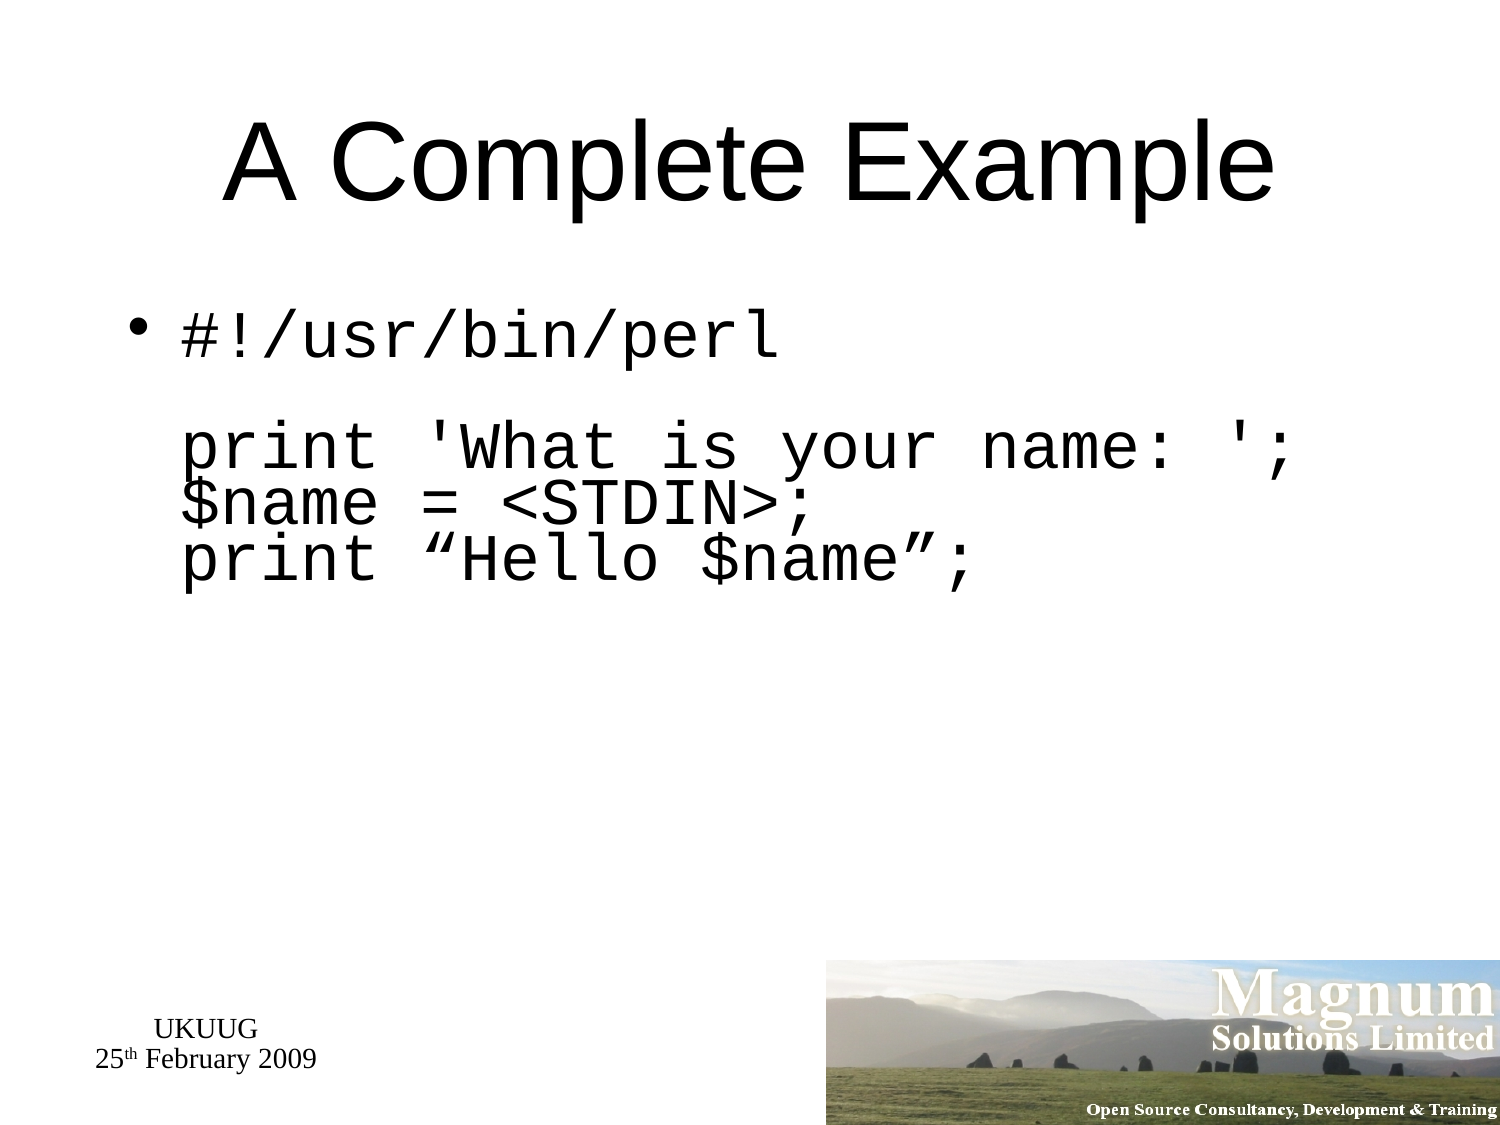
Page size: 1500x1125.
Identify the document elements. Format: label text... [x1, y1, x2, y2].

picture [826, 960, 1500, 1125]
list #!/usr/bin/perl print 'What is your name: '; $name = <STDIN>; print “Hello $name”; [110, 312, 1391, 1006]
title A Complete Example [110, 26, 1391, 296]
